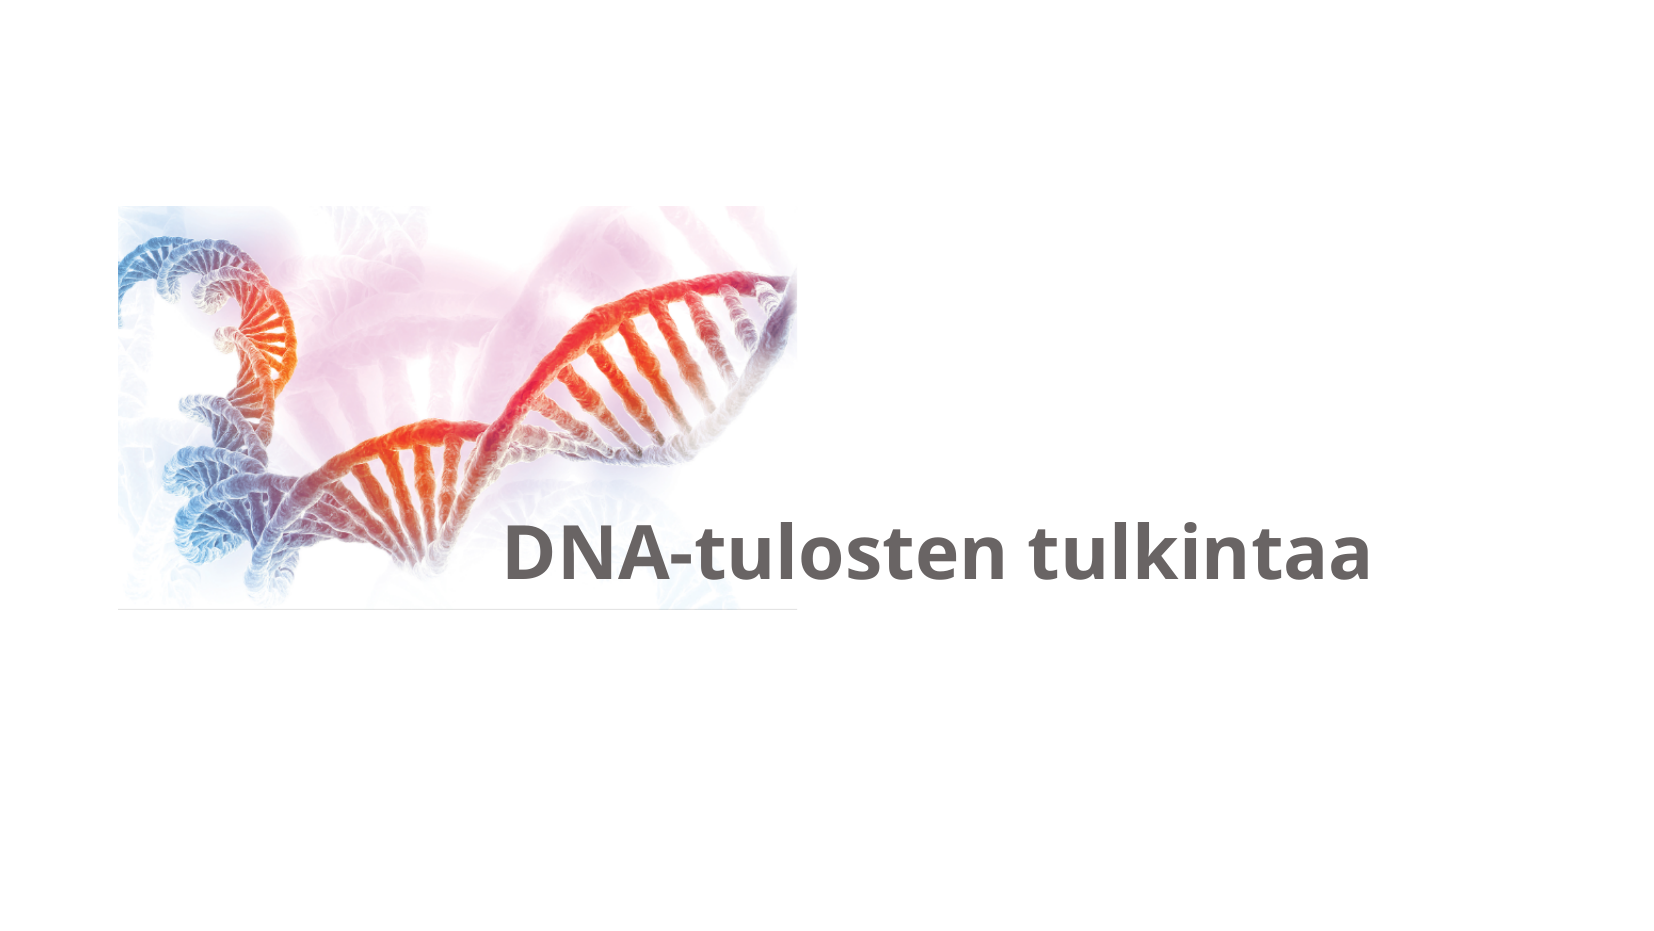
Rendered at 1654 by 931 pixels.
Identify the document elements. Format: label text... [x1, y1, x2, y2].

title DNA-tulosten tulkintaa [501, 472, 1595, 628]
picture [118, 206, 798, 610]
